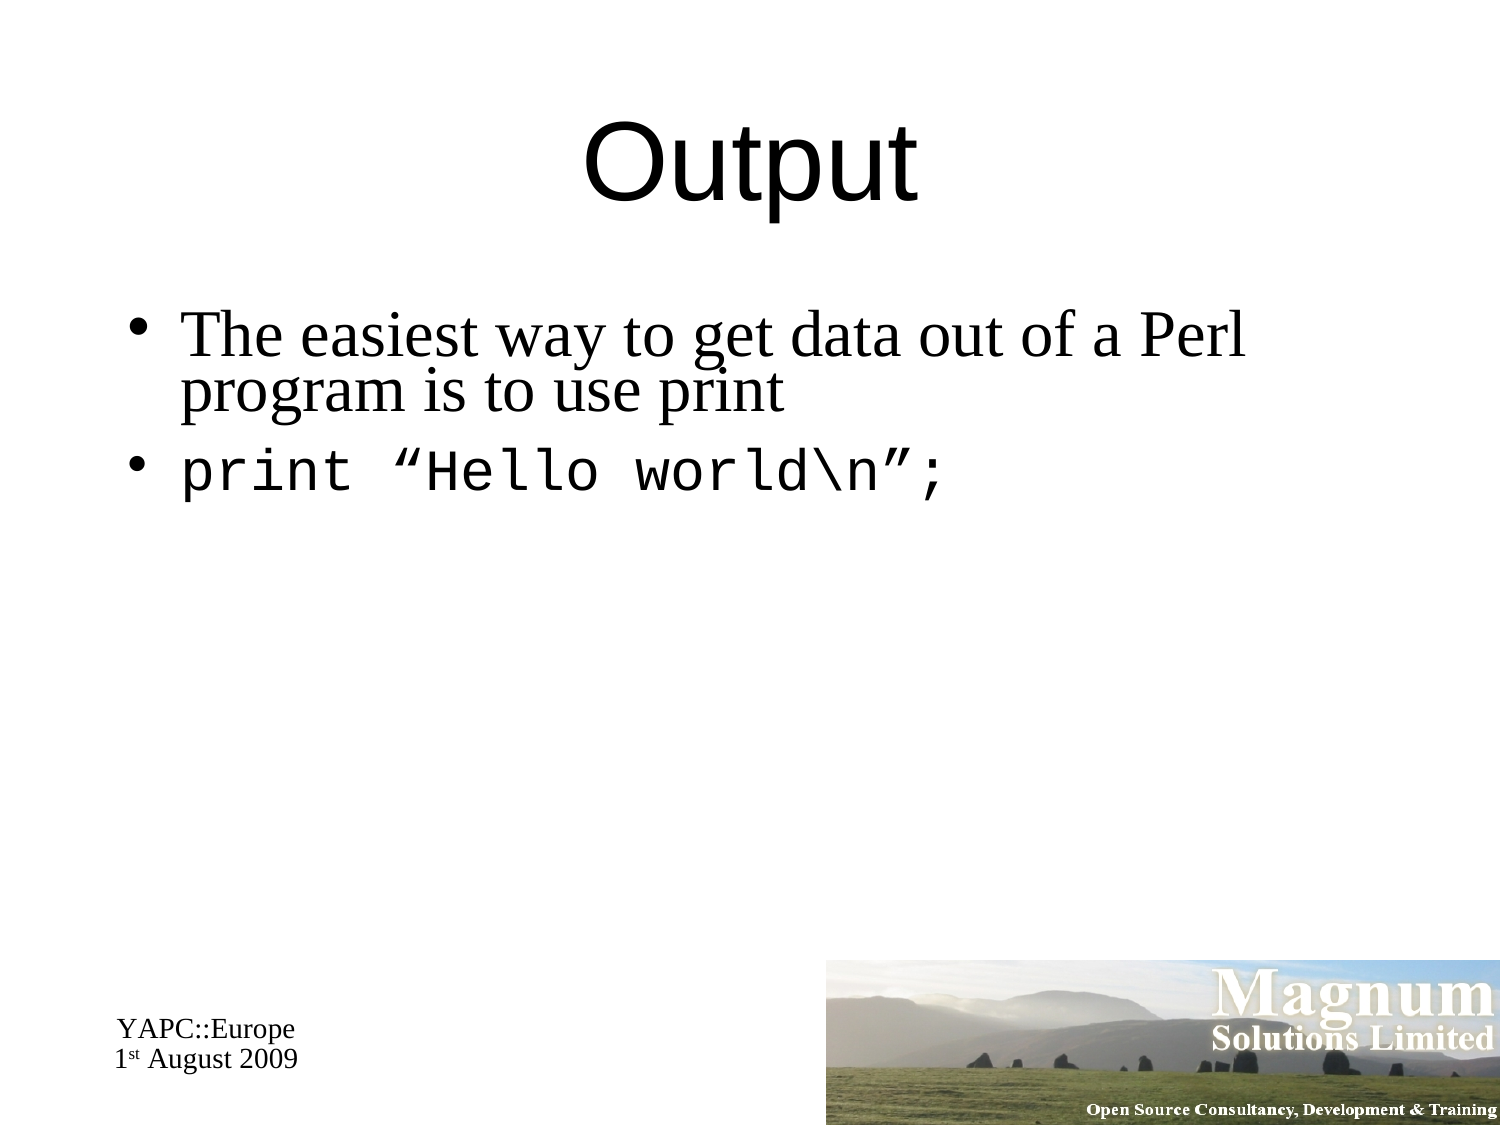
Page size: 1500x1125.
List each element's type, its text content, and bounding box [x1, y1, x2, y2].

picture [826, 960, 1500, 1125]
list The easiest way to get data out of a Perl program is to use print print “Hello world\n”; [110, 312, 1391, 521]
title Output [110, 26, 1391, 296]
